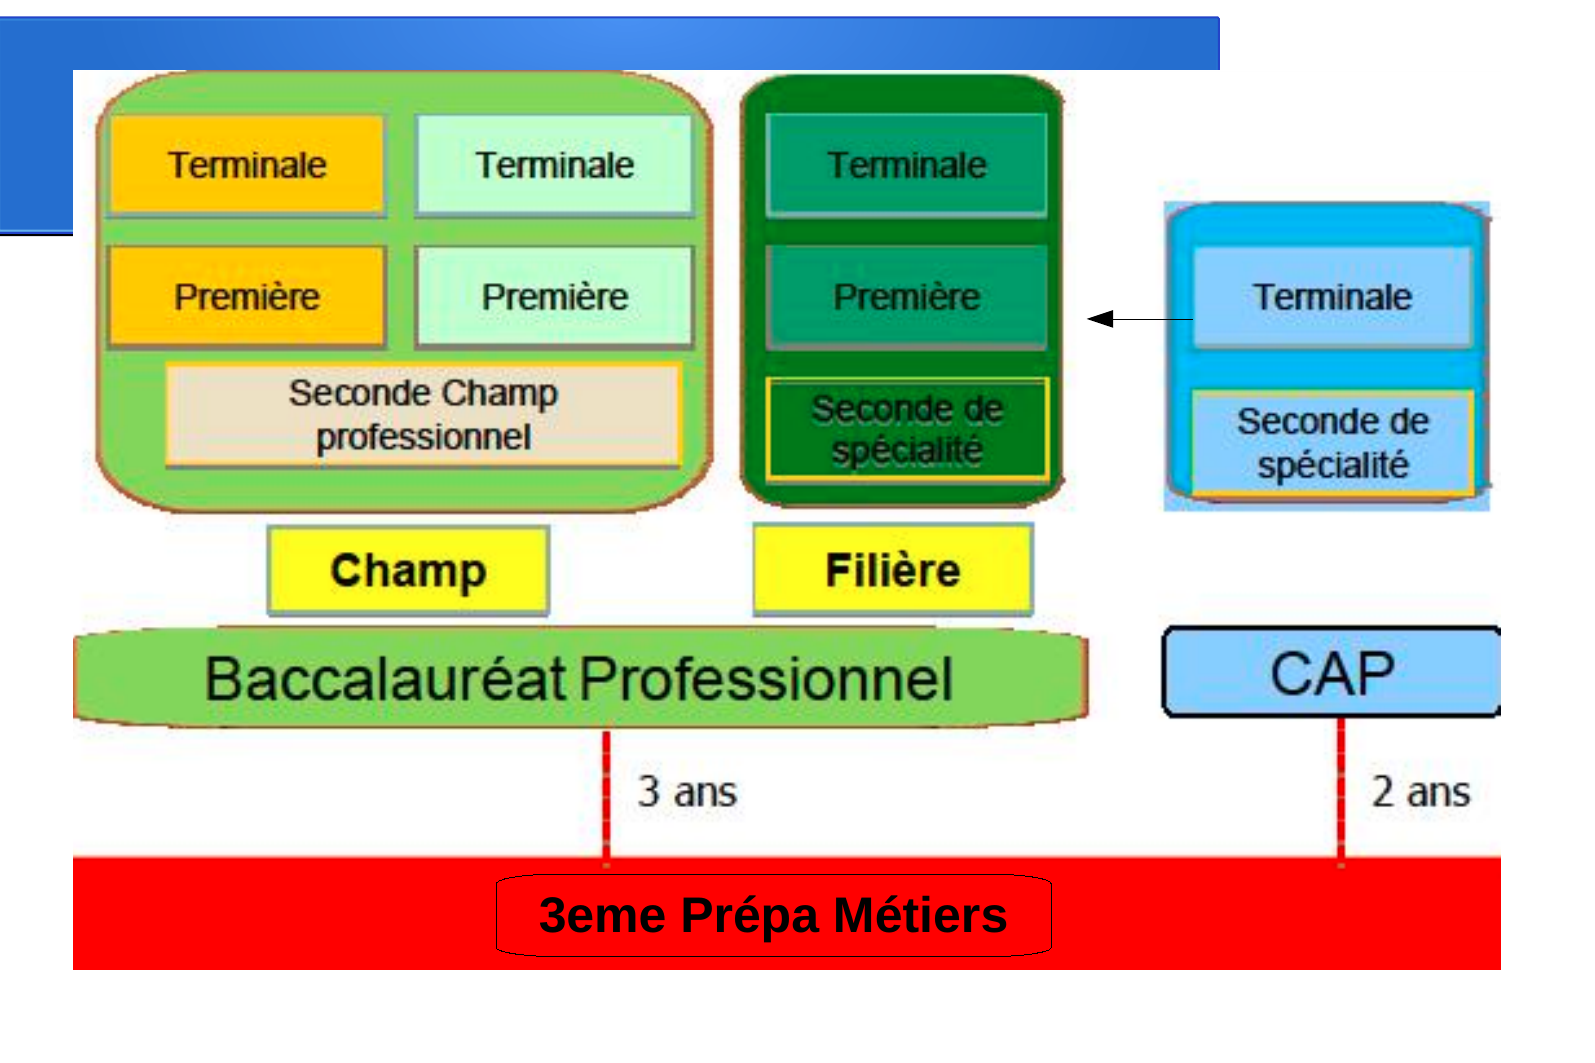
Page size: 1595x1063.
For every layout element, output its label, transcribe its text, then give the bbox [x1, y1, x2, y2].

picture [73, 70, 1501, 970]
text_box 3eme Prépa Métiers [496, 874, 1052, 957]
